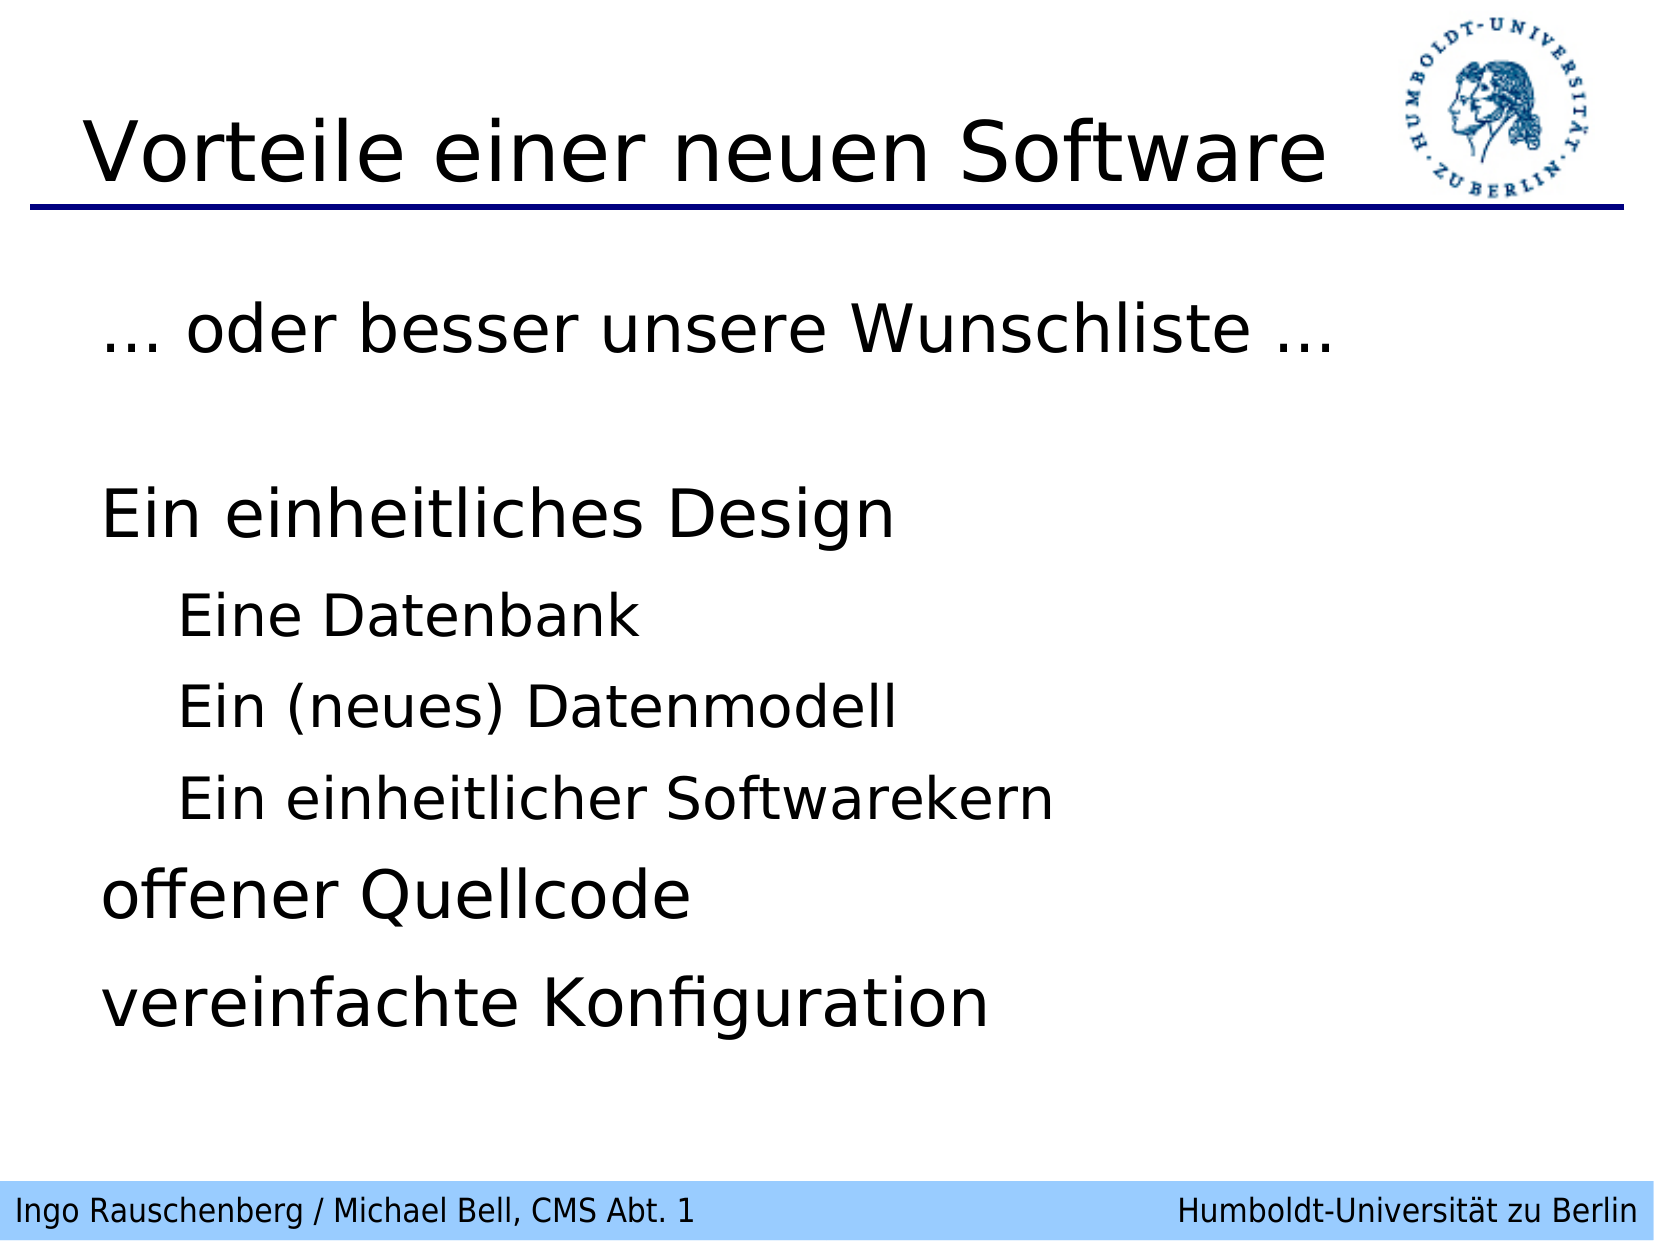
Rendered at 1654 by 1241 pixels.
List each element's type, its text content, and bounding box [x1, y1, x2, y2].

title Vorteile einer neuen Software [82, 56, 1571, 250]
text_box Humboldt-Universität zu Berlin [826, 1181, 1654, 1241]
list ... oder besser unsere Wunschliste ... Ein einheitliches Design Eine Datenbank Ein (neues) Datenmodell Ein einheitlicher Softwarekern offener Quellcode vereinfachte Konfiguration [82, 290, 1571, 1094]
picture [1398, 10, 1595, 204]
text_box Ingo Rauschenberg / Michael Bell, CMS Abt. 1 [0, 1181, 826, 1241]
